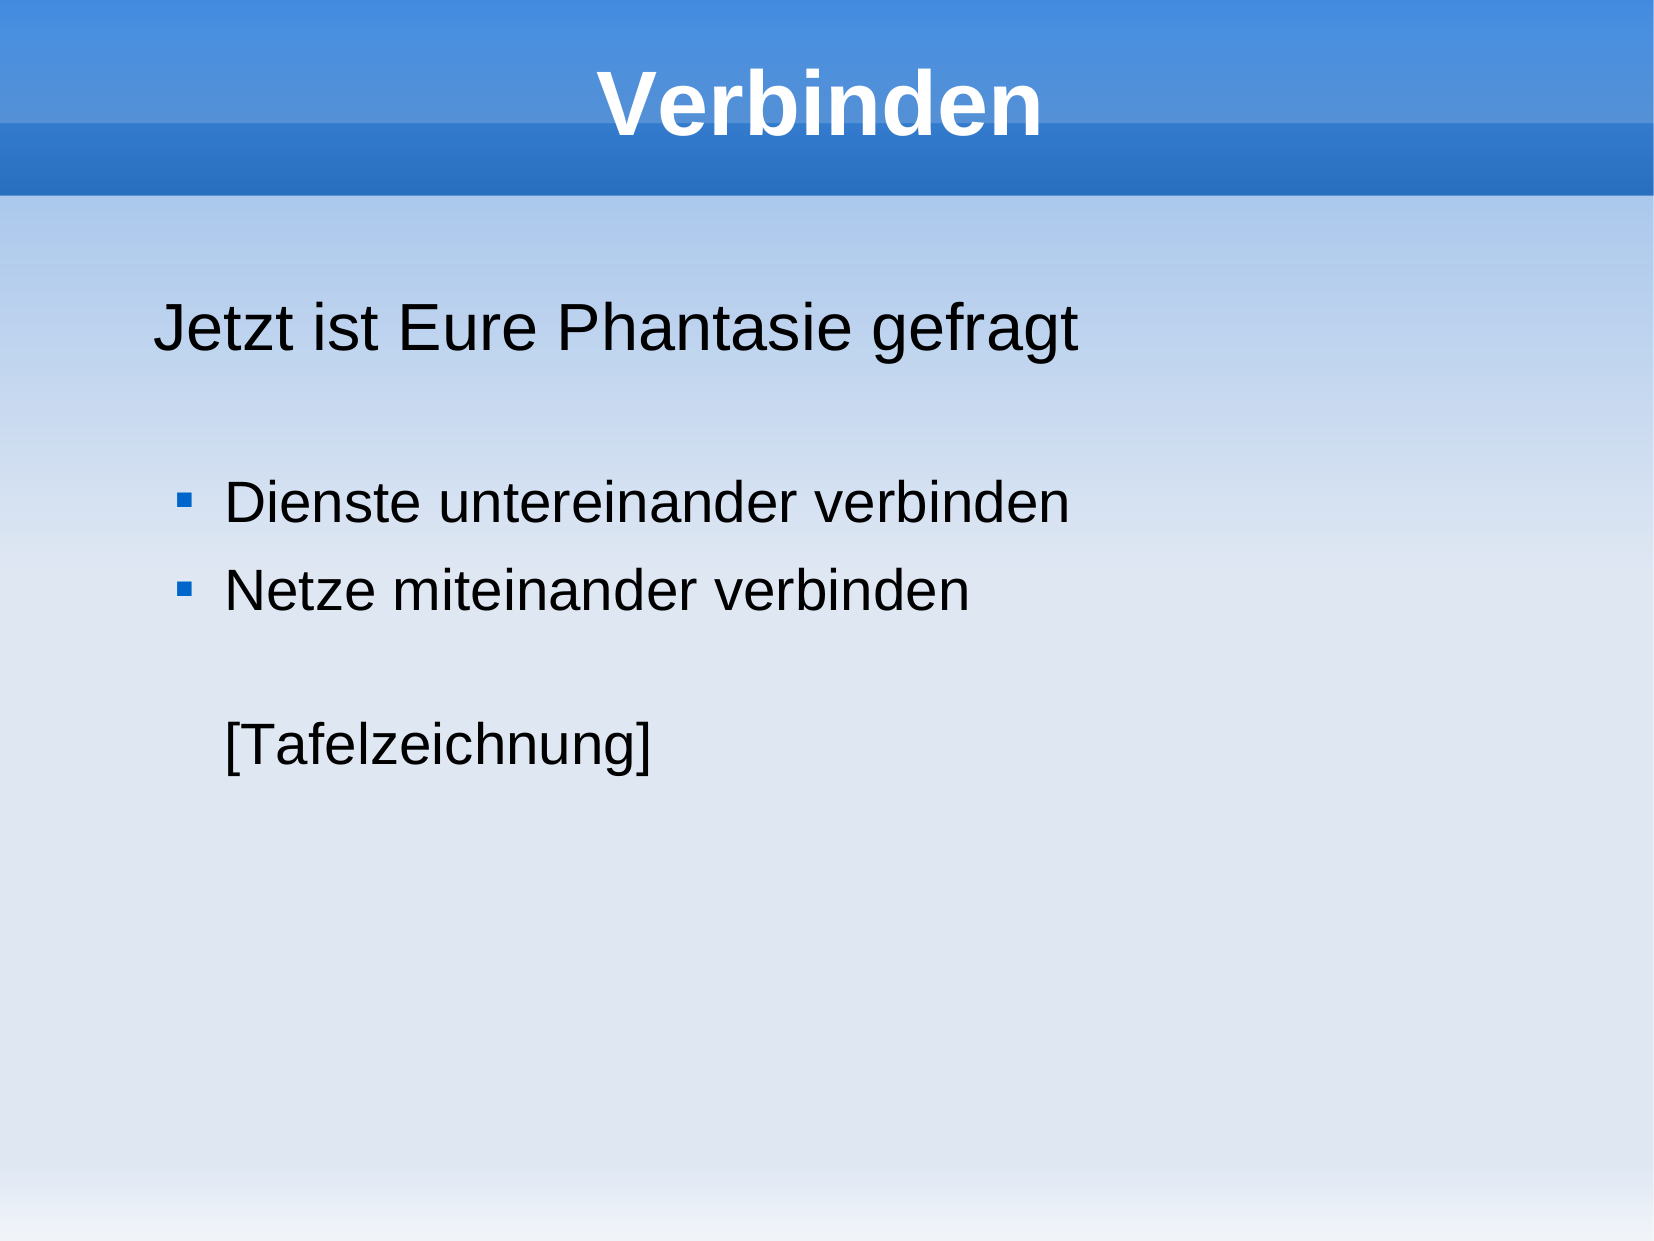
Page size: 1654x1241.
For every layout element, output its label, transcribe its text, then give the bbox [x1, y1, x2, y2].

picture [0, 0, 1654, 1241]
list Jetzt ist Eure Phantasie gefragt Dienste untereinander verbinden Netze miteinander verbinden [Tafelzeichnung] [82, 290, 1571, 1094]
title Verbinden [76, 7, 1565, 200]
